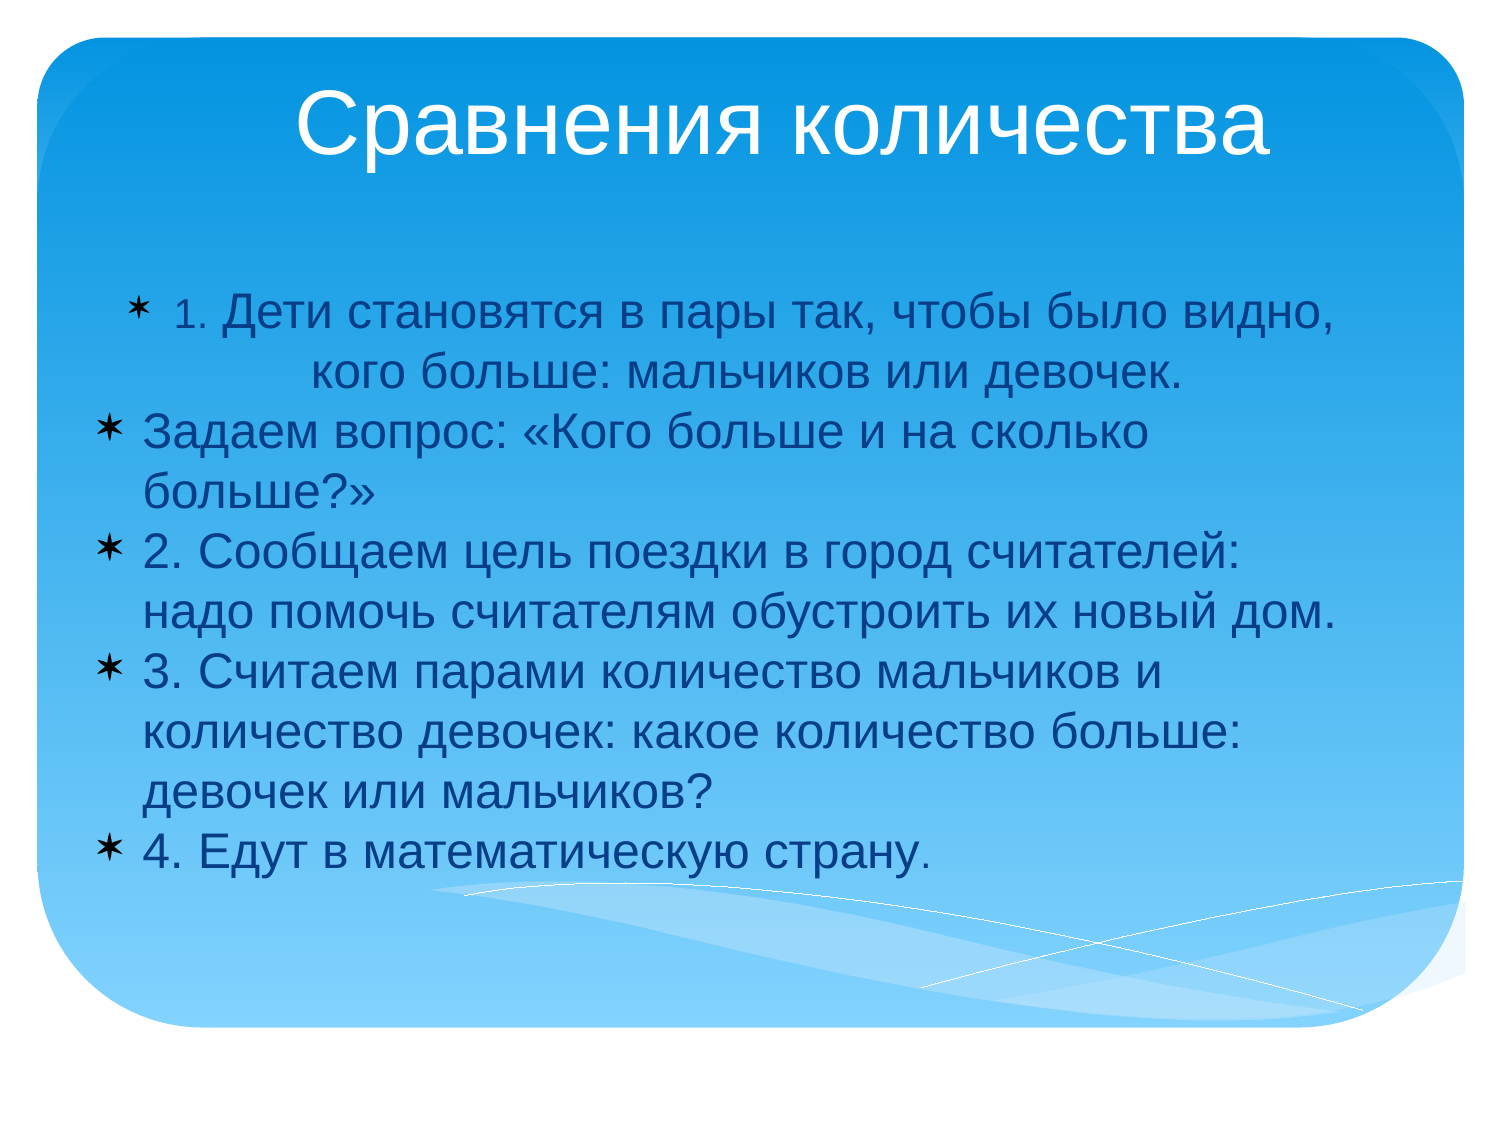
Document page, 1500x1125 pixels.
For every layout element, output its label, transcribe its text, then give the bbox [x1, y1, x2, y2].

title Сравнения количества [141, 55, 1425, 249]
list 1. Дети становятся в пары так, чтобы было видно, кого больше: мальчиков или девочек. Задаем вопрос: «Кого больше и на сколько больше?» 2. Сообщаем цель поездки в город считателей: надо помочь считателям обустроить их новый дом. 3. Считаем парами количество мальчиков и количество девочек: какое количество больше: девочек или мальчиков? 4. Едут в математическую страну. [82, 271, 1382, 1013]
